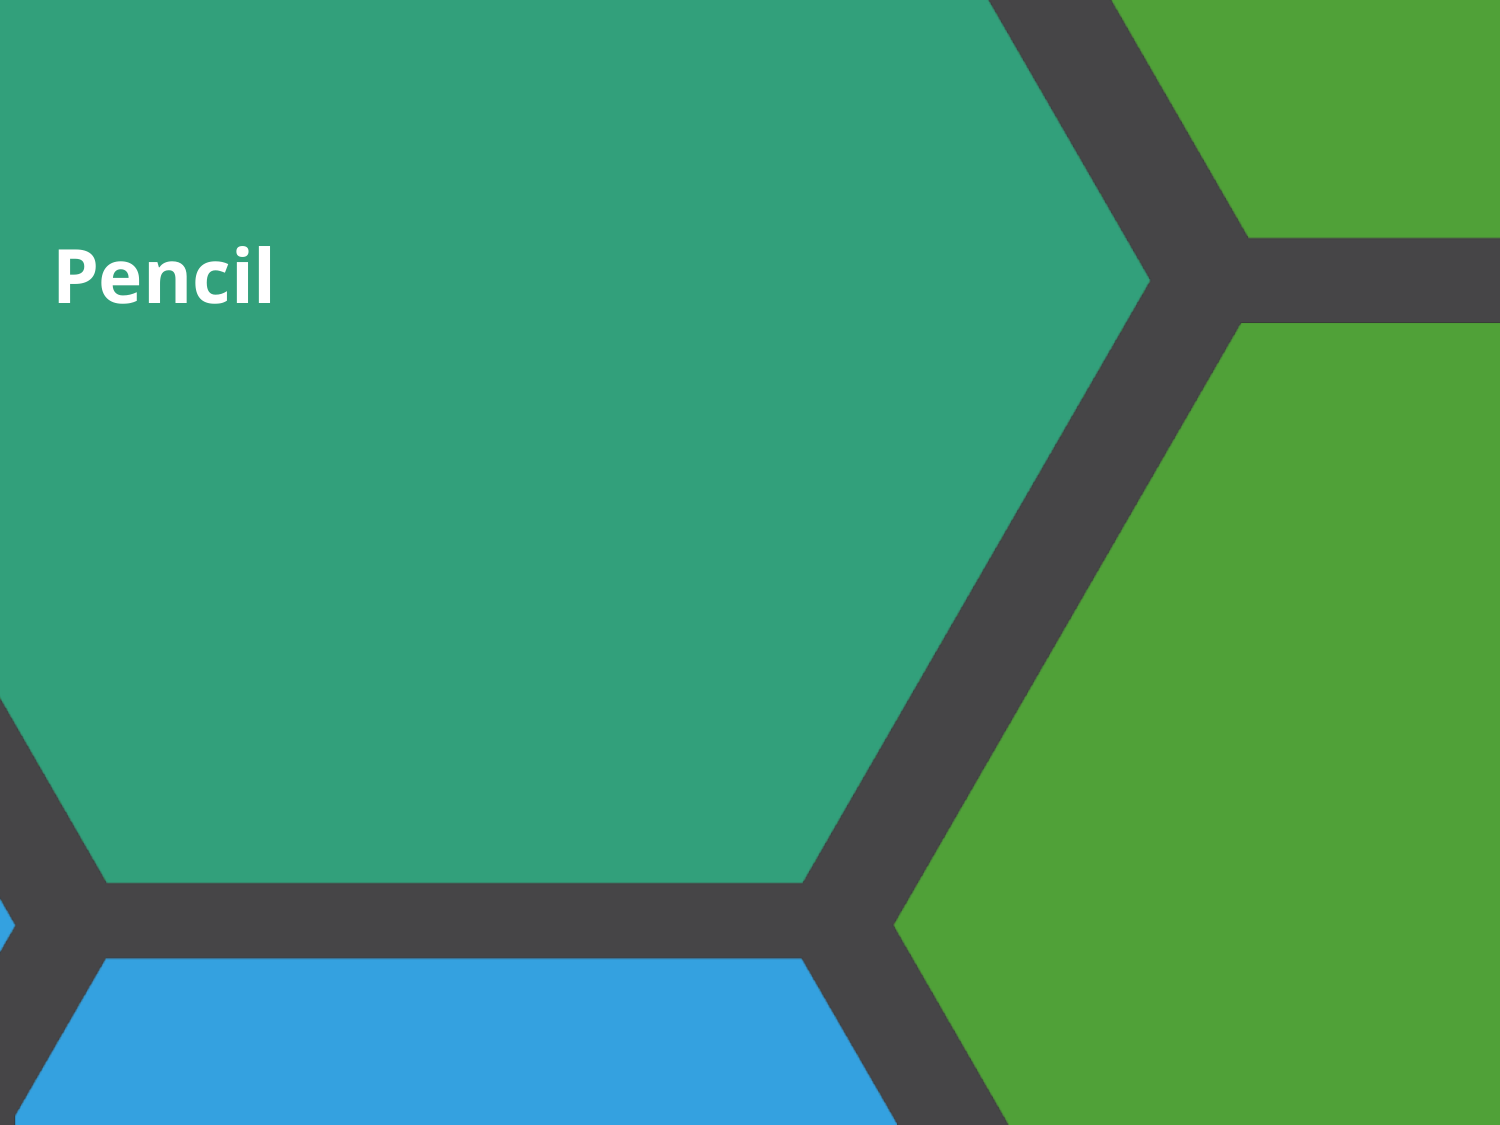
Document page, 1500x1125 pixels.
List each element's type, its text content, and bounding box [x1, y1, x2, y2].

picture [0, 0, 1500, 1125]
title Pencil [52, 147, 1099, 401]
